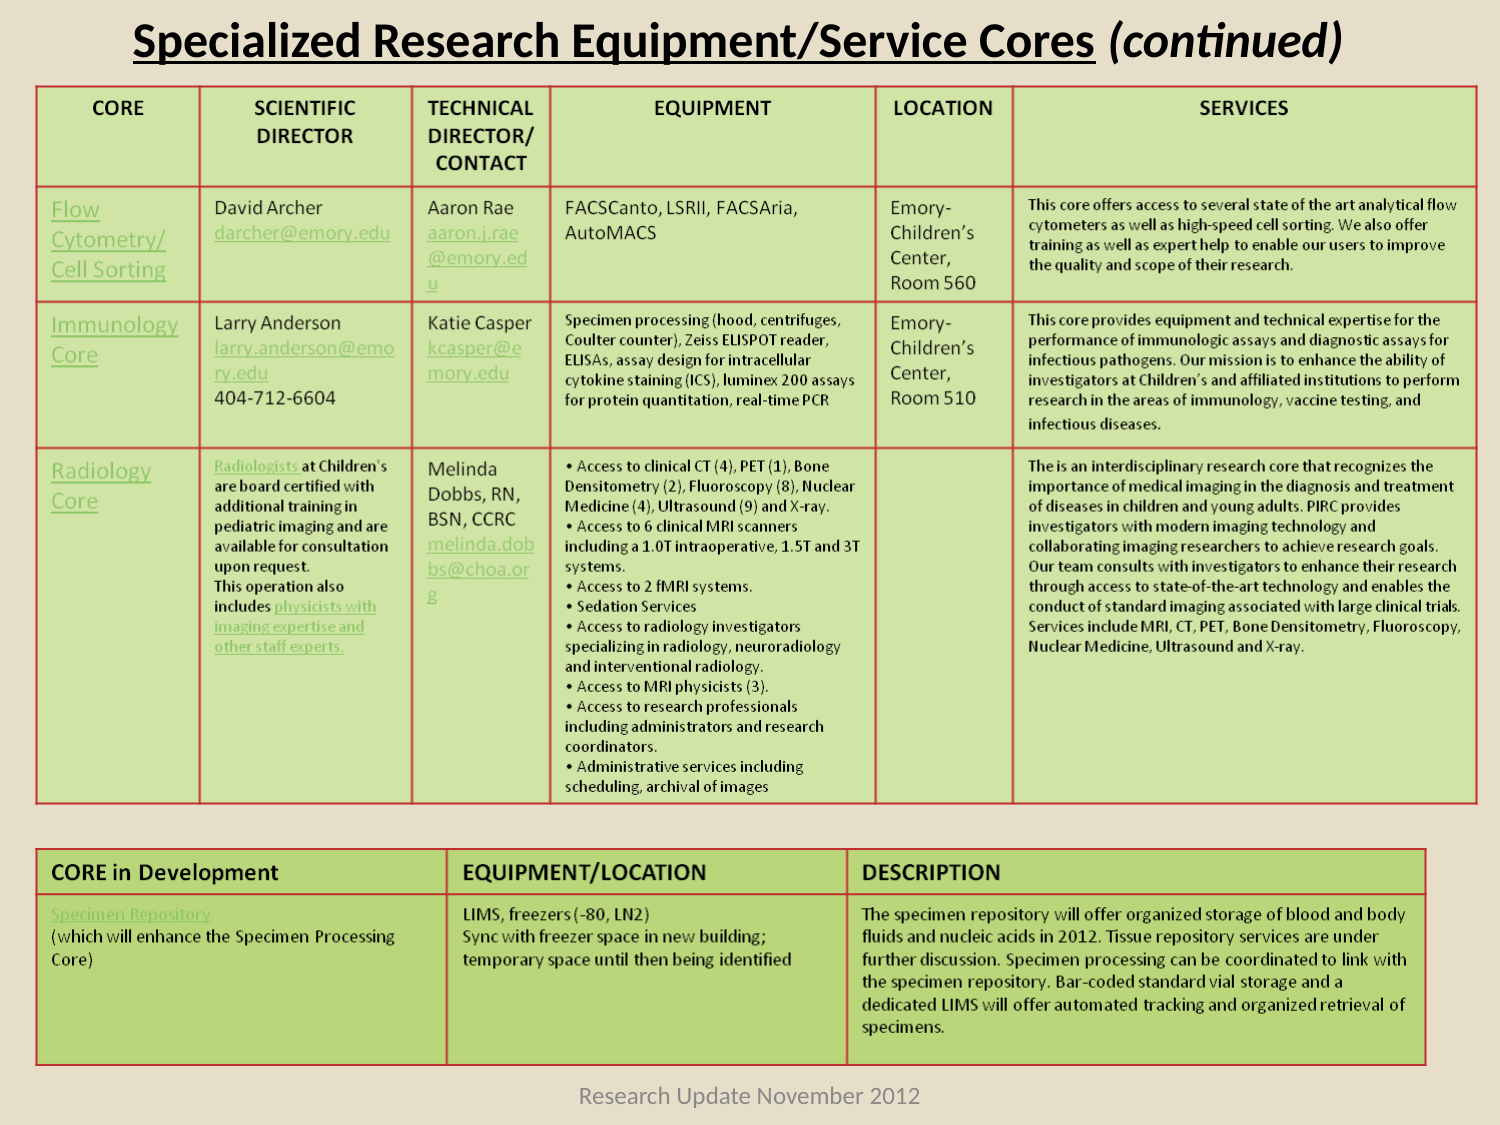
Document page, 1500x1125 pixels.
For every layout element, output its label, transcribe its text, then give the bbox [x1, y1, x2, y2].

picture [25, 76, 1488, 817]
text_box Specialized Research Equipment/Service Cores (continued) [37, 0, 1450, 113]
text_box Research Update November 2012 [512, 1077, 988, 1125]
picture [25, 837, 1437, 1077]
